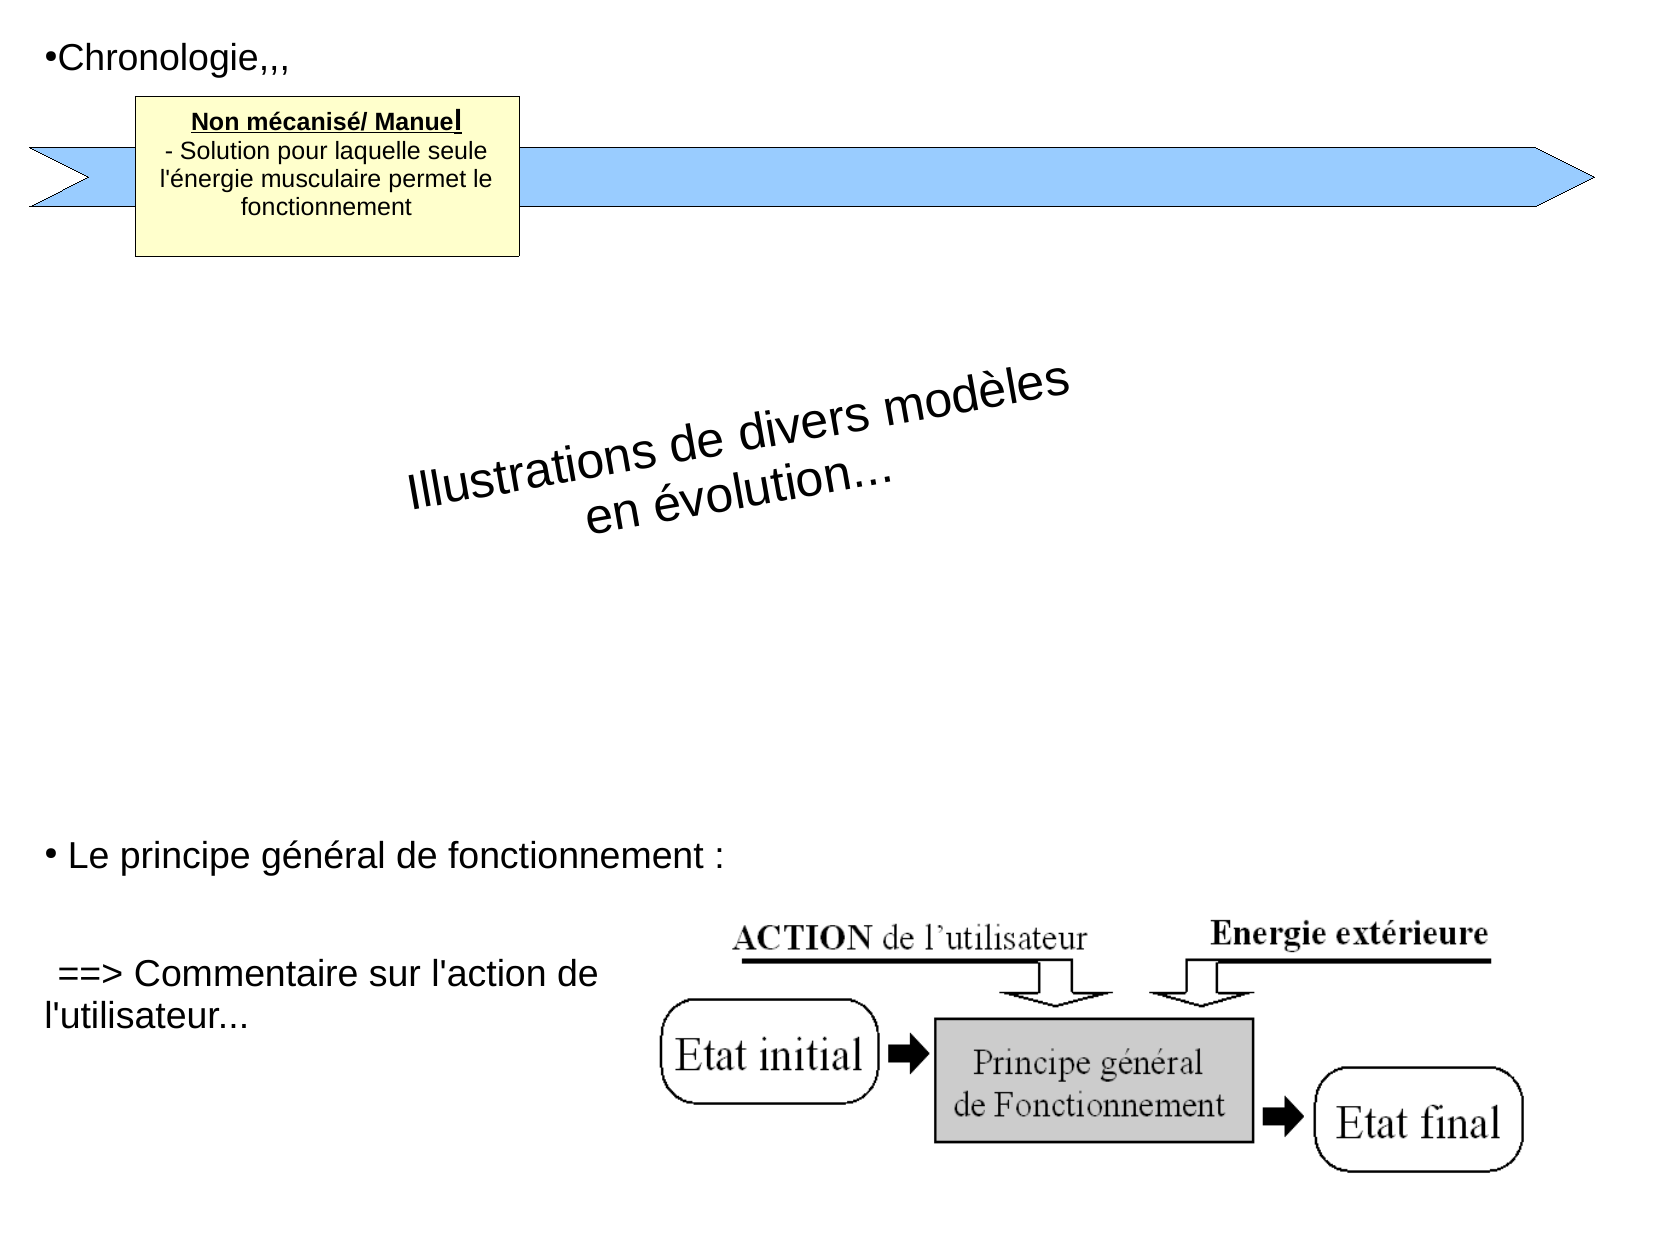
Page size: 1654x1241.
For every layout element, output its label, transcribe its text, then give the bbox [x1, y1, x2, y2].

text_box [520, 147, 1595, 207]
text_box Le principe général de fonctionnement : [29, 826, 975, 884]
picture [649, 915, 1536, 1182]
text_box Chronologie,,, [29, 29, 384, 87]
text_box [29, 147, 135, 207]
table_header Non mécanisé/ Manuel - Solution pour laquelle seule l'énergie musculaire permet le fonctionnement [136, 97, 519, 256]
text_box Illustrations de divers modèles en évolution... [356, 337, 1112, 591]
text_box ==> Commentaire sur l'action de l'utilisateur... [29, 944, 621, 1211]
